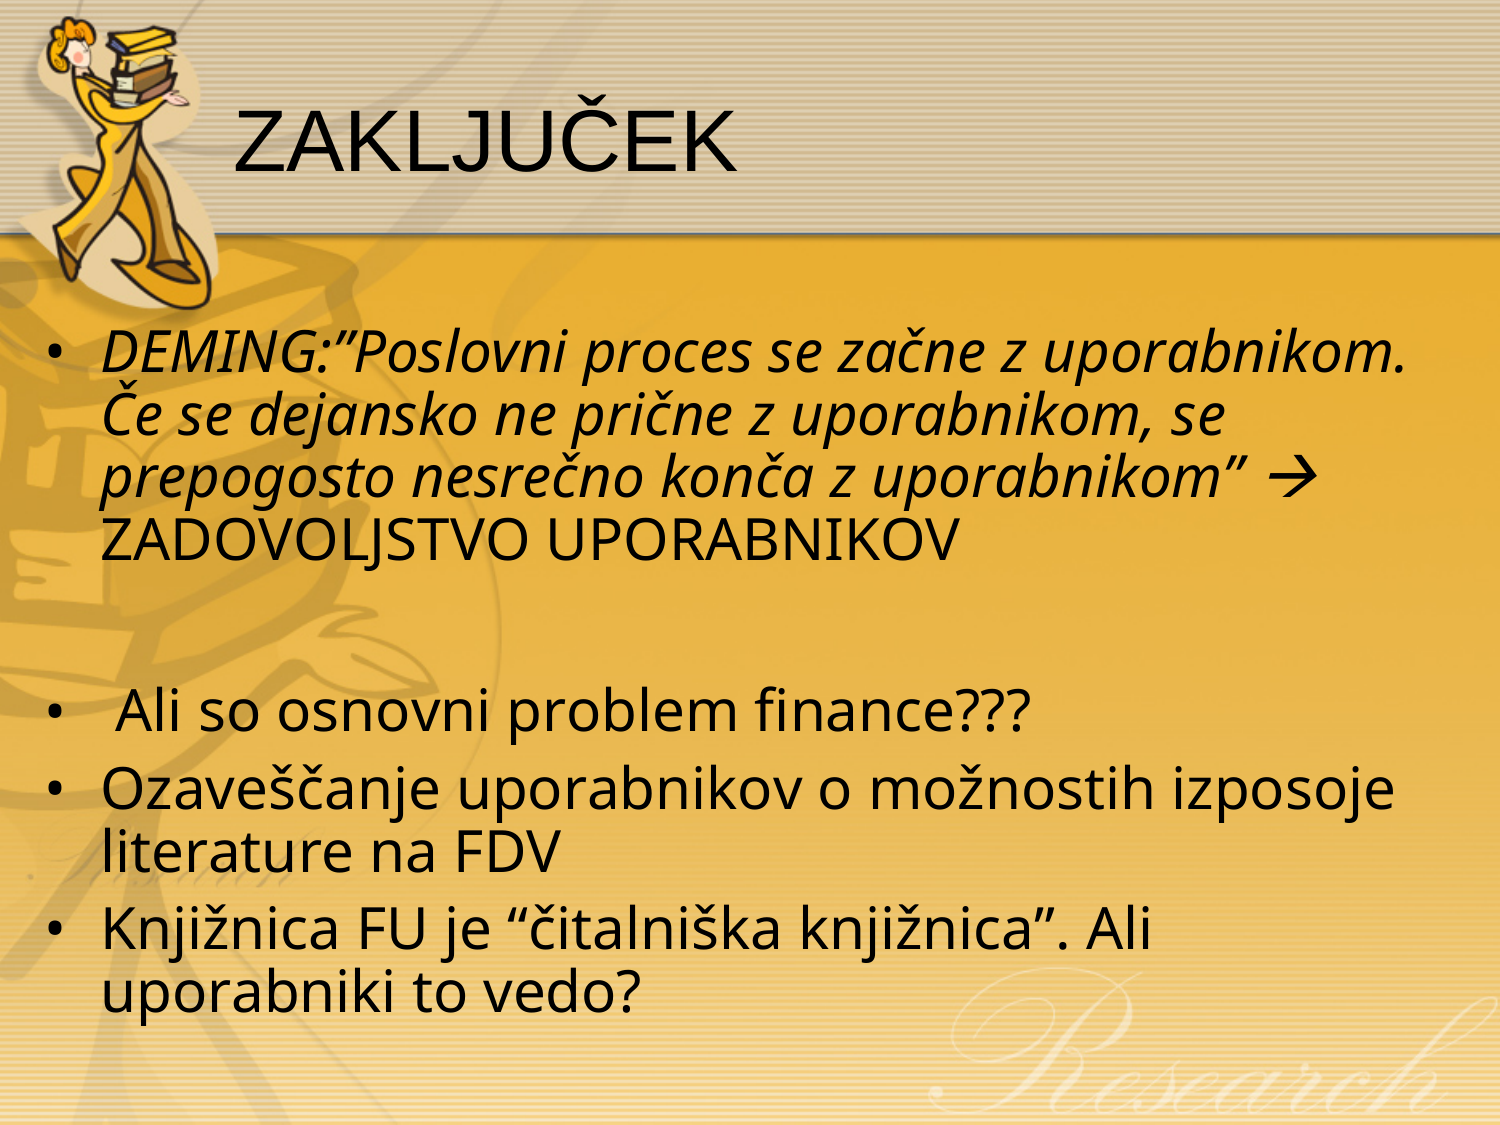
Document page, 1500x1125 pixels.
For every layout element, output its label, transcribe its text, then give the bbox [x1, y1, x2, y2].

picture [0, 0, 1500, 1125]
title ZAKLJUČEK [218, 42, 1471, 197]
list DEMING:”Poslovni proces se začne z uporabnikom. Če se dejansko ne prične z uporabnikom, se prepogosto nesrečno konča z uporabnikom”  ZADOVOLJSTVO UPORABNIKOV Ali so osnovni problem finance??? Ozaveščanje uporabnikov o možnostih izposoje literature na FDV Knjižnica FU je “čitalniška knjižnica”. Ali uporabniki to vedo? [29, 314, 1471, 1095]
